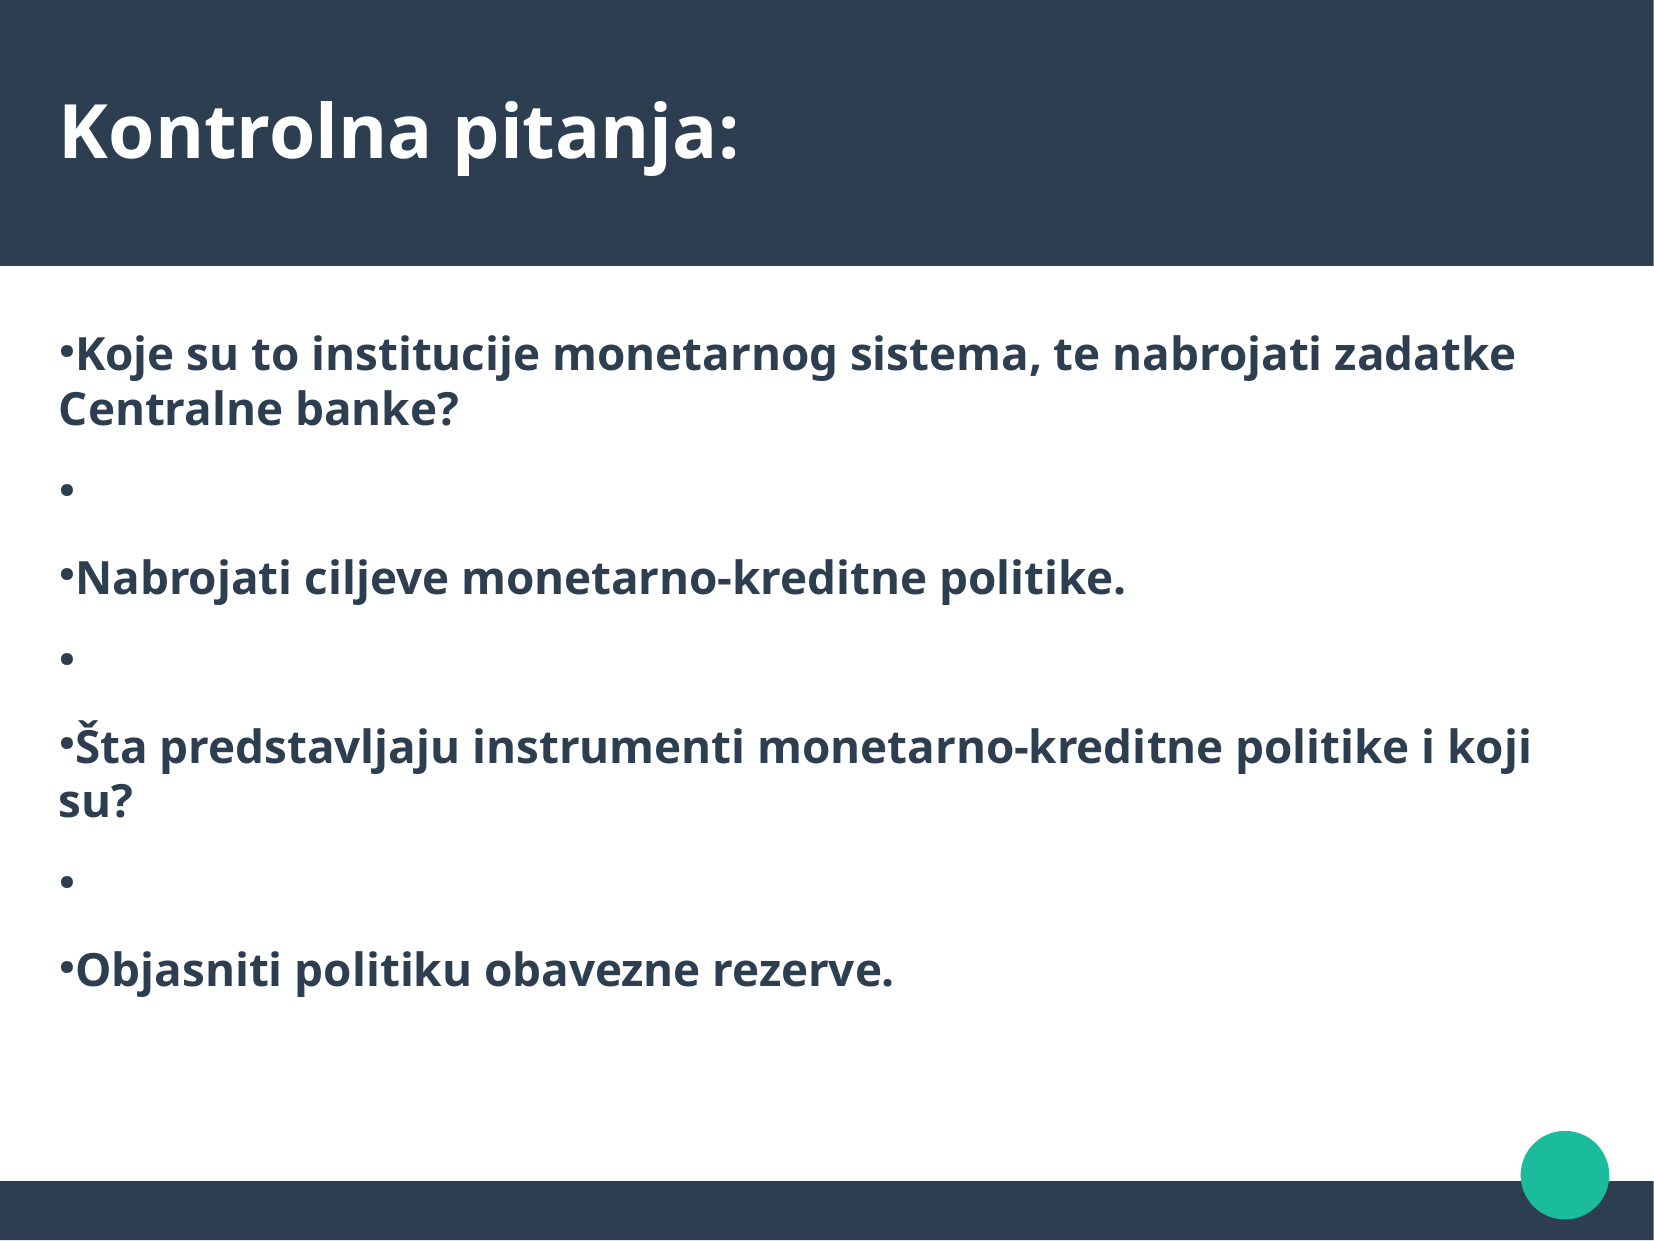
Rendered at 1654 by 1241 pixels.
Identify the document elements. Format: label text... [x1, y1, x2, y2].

title Kontrolna pitanja: [59, 49, 1595, 207]
list Koje su to institucije monetarnog sistema, te nabrojati zadatke Centralne banke? Nabrojati ciljeve monetarno-kreditne politike. Šta predstavljaju instrumenti monetarno-kreditne politike i koji su? Objasniti politiku obavezne rezerve. [59, 324, 1595, 1152]
